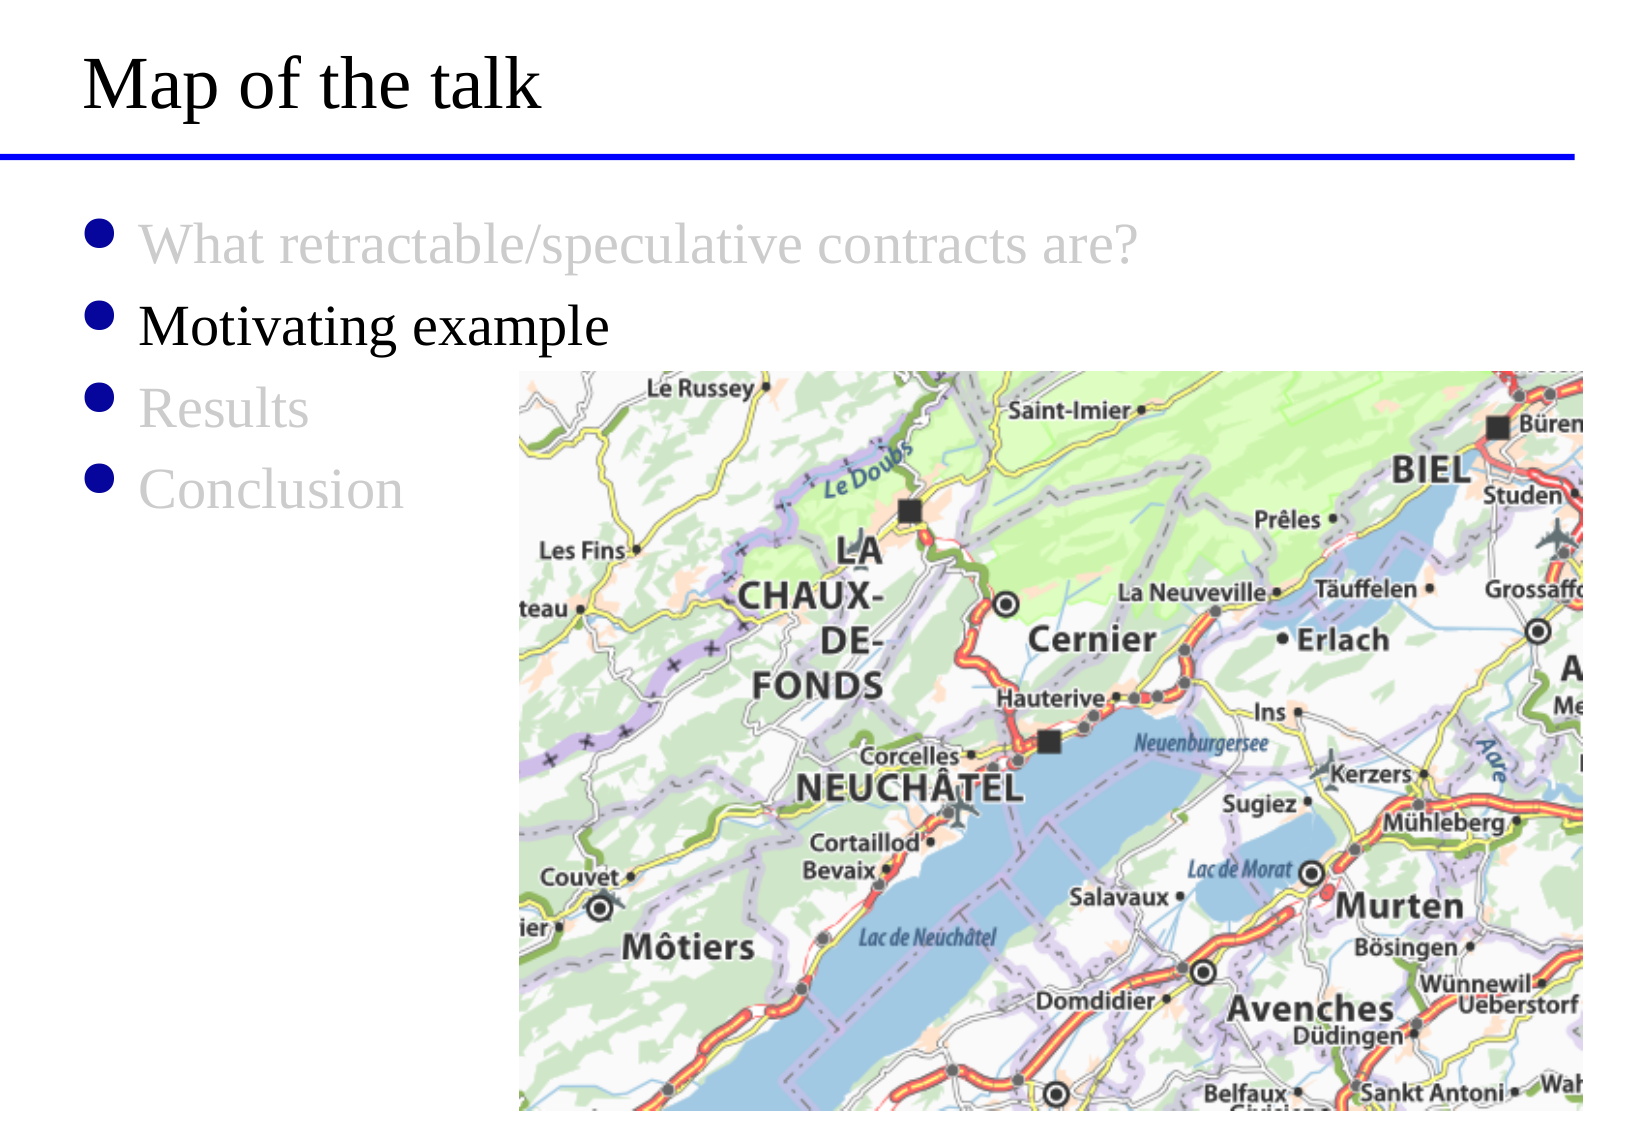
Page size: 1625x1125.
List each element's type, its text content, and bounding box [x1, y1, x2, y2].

list What retractable/speculative contracts are? Motivating example Results Conclusion [67, 198, 1478, 1061]
picture [519, 371, 1583, 1111]
title Map of the talk [67, 27, 1544, 131]
